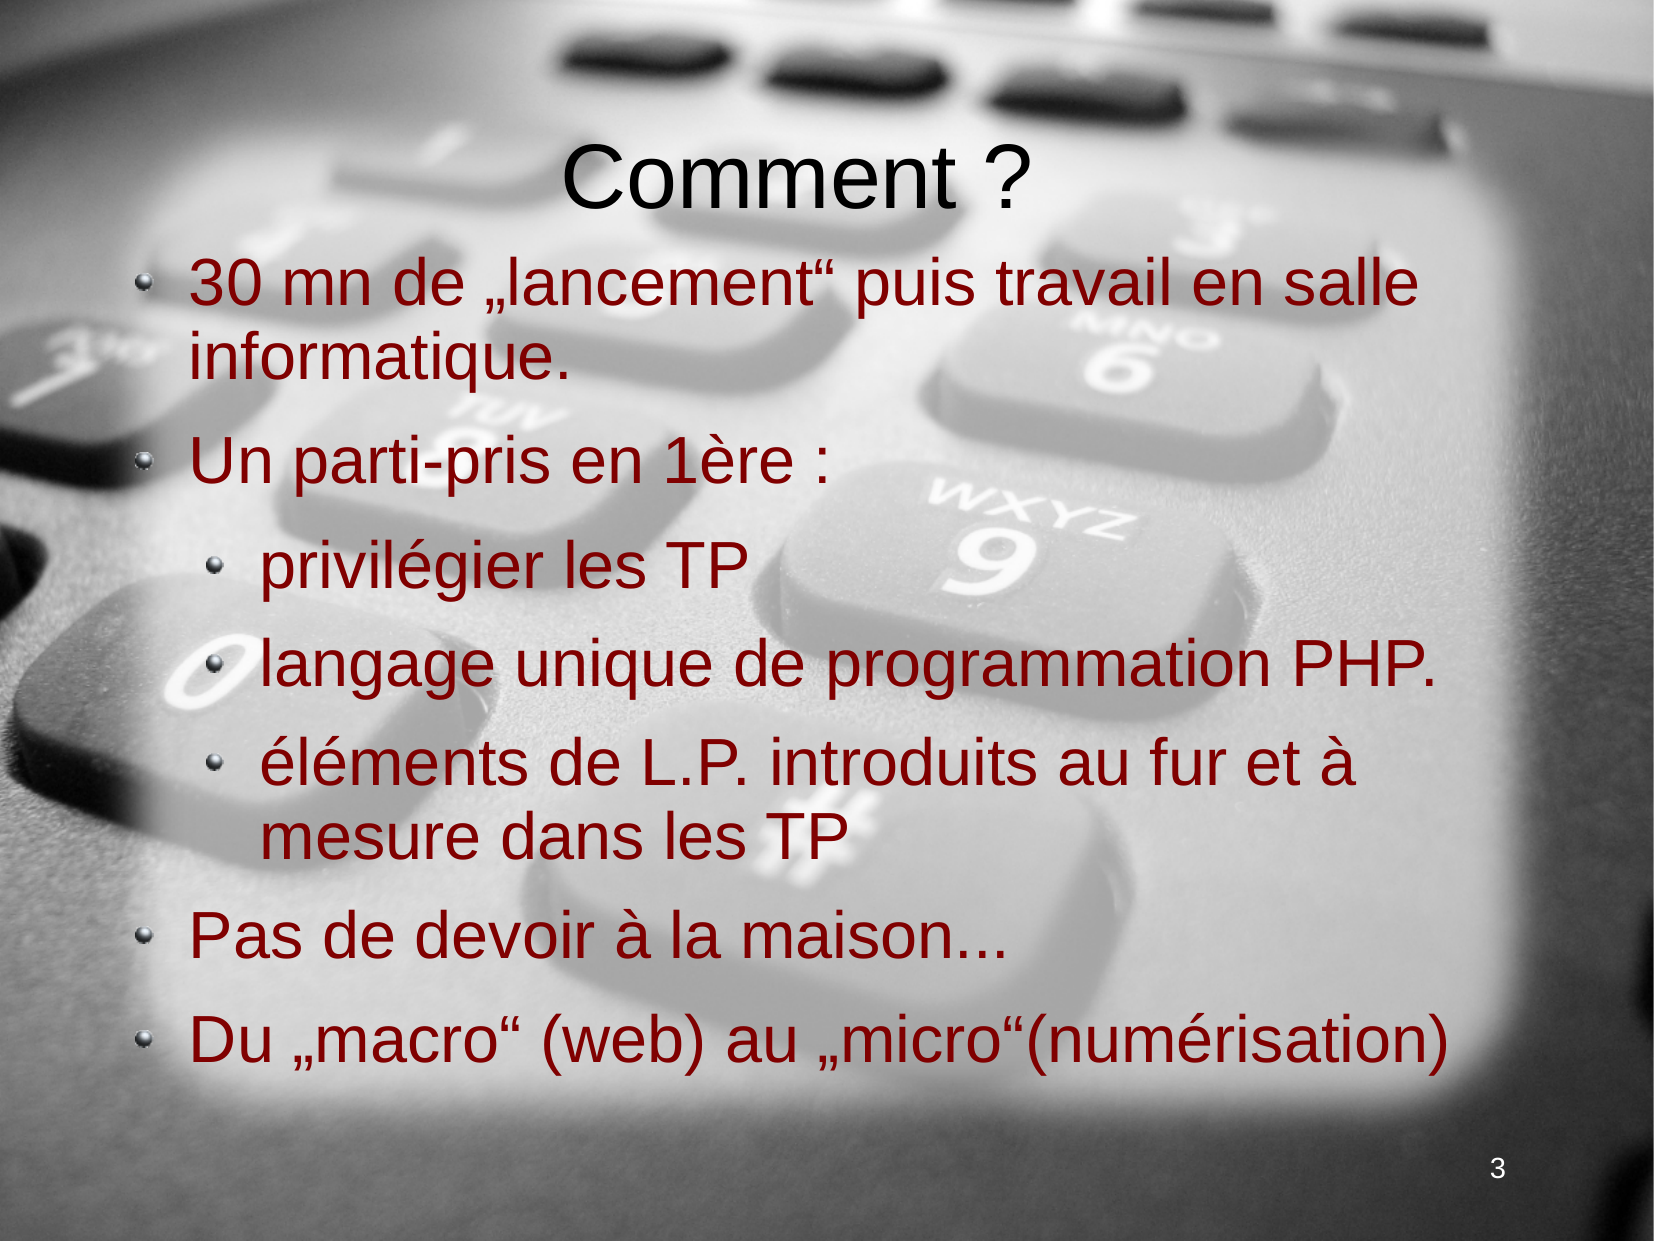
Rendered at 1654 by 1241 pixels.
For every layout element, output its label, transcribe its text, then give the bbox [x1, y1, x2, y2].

list 30 mn de „lancement“ puis travail en salle informatique. Un parti-pris en 1ère : privilégier les TP langage unique de programmation PHP. éléments de L.P. introduits au fur et à mesure dans les TP Pas de devoir à la maison... Du „macro“ (web) au „micro“(numérisation) [118, 244, 1536, 1182]
title Comment ? [118, 88, 1477, 244]
picture [0, 0, 1654, 1241]
